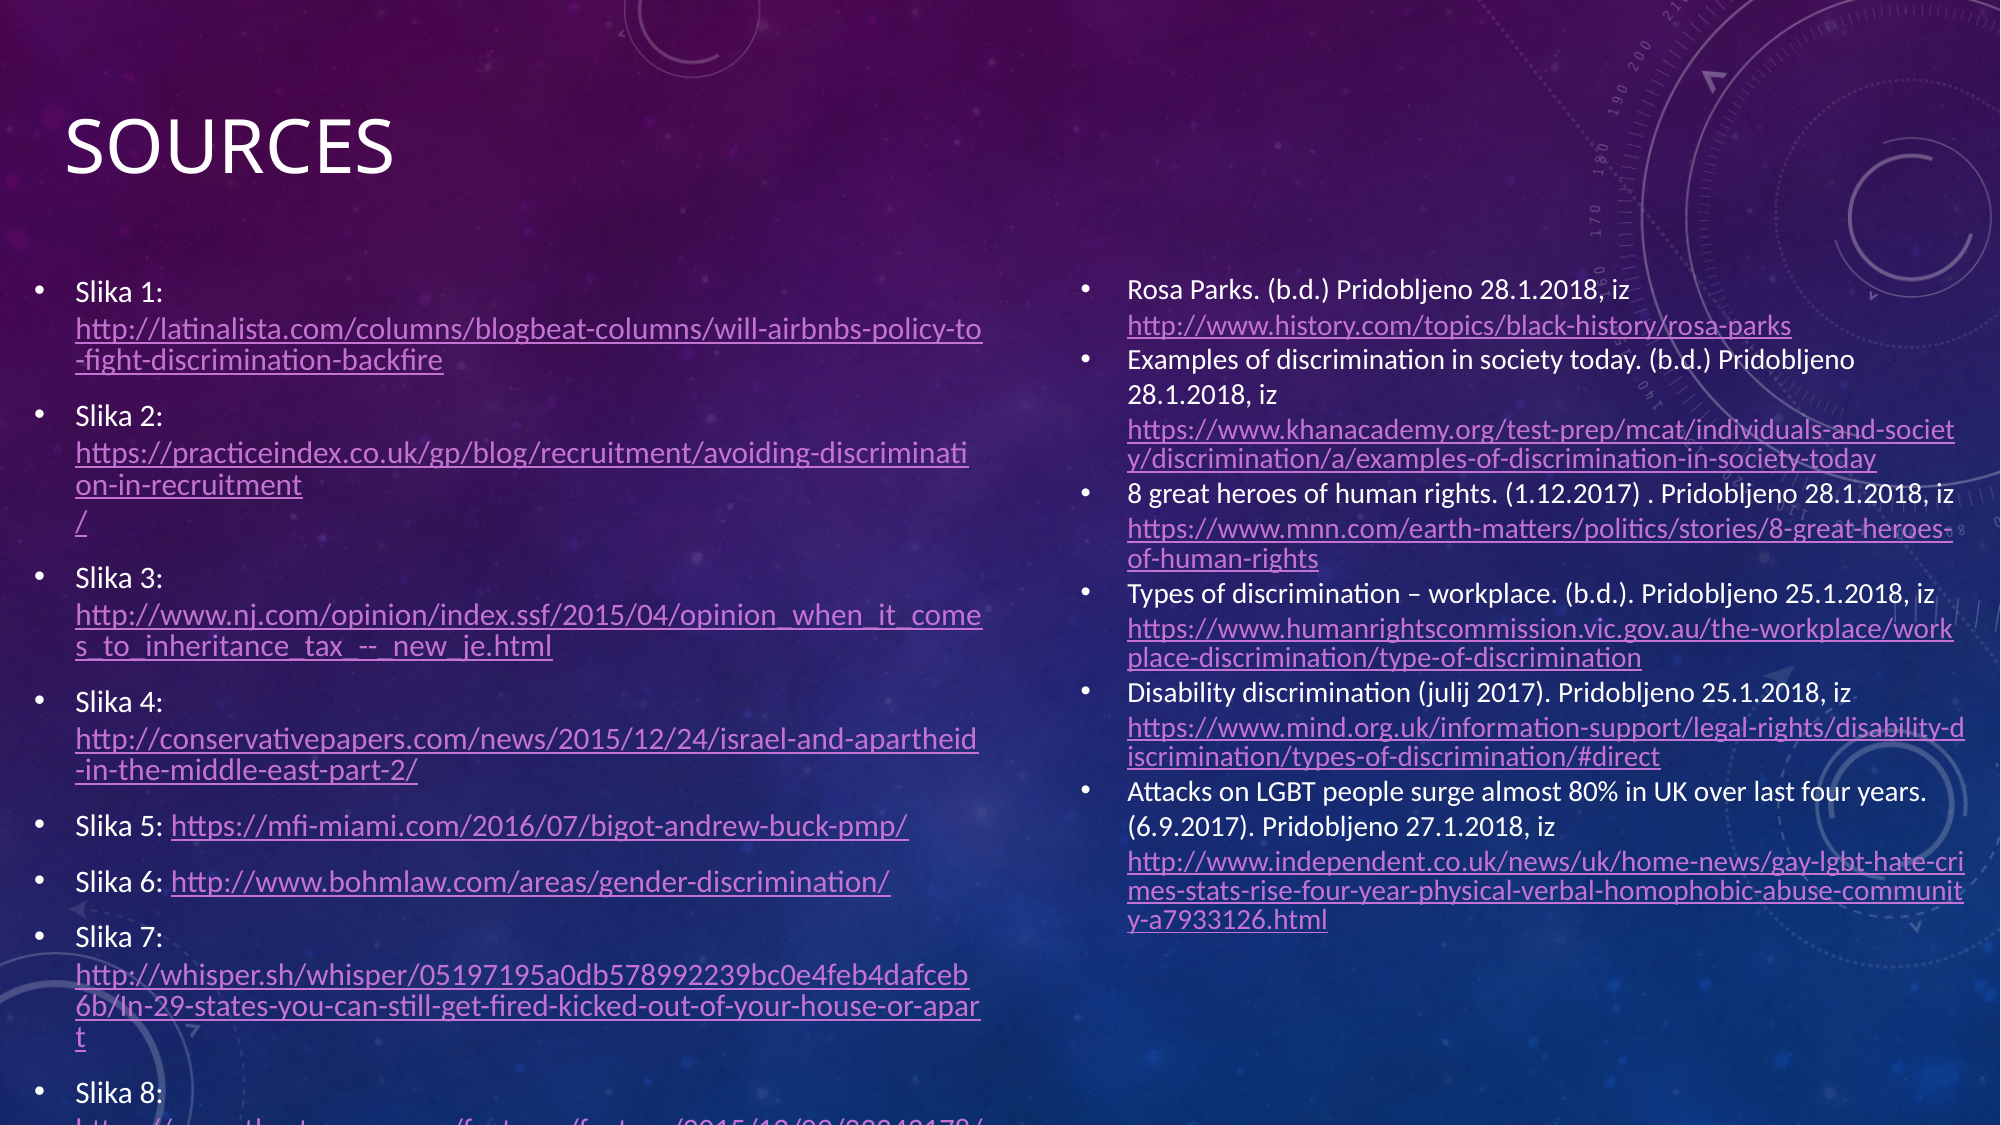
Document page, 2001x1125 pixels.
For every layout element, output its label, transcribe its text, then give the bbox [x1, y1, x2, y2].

picture [0, 0, 2001, 1125]
list Slika 1: http://latinalista.com/columns/blogbeat-columns/will-airbnbs-policy-to-fight-discrimination-backfire Slika 2: https://practiceindex.co.uk/gp/blog/recruitment/avoiding-discrimination-in-recruitment/ Slika 3: http://www.nj.com/opinion/index.ssf/2015/04/opinion_when_it_comes_to_inheritance_tax_--_new_je.html Slika 4: http://conservativepapers.com/news/2015/12/24/israel-and-apartheid-in-the-middle-east-part-2/ Slika 5: https://mfi-miami.com/2016/07/bigot-andrew-buck-pmp/ Slika 6: http://www.bohmlaw.com/areas/gender-discrimination/ Slika 7: http://whisper.sh/whisper/05197195a0db578992239bc0e4feb4dafceb6b/In-29-states-you-can-still-get-fired-kicked-out-of-your-house-or-apart Slika 8: https://www.thestranger.com/features/feature/2015/12/09/23243178/when-a-mass-killer-is-a-white-christian-hes-a-lone-lunatic-but-when-hes-muslim-he-represents-all-muslims Slika 9: https://en.wikipedia.org/wiki/Rosa_Parks Slika 10: https://backthelight.wordpress.com/2014/01/16/stop-discrimination/ [19, 263, 1000, 1125]
text_box Rosa Parks. (b.d.) Pridobljeno 28.1.2018, iz http://www.history.com/topics/black-history/rosa-parks Examples of discrimination in society today. (b.d.) Pridobljeno 28.1.2018, iz https://www.khanacademy.org/test-prep/mcat/individuals-and-society/discrimination/a/examples-of-discrimination-in-society-today 8 great heroes of human rights. (1.12.2017) . Pridobljeno 28.1.2018, iz https://www.mnn.com/earth-matters/politics/stories/8-great-heroes-of-human-rights Types of discrimination – workplace. (b.d.). Pridobljeno 25.1.2018, iz https://www.humanrightscommission.vic.gov.au/the-workplace/workplace-discrimination/type-of-discrimination Disability discrimination (julij 2017). Pridobljeno 25.1.2018, iz https://www.mind.org.uk/information-support/legal-rights/disability-discrimination/types-of-discrimination/#direct Attacks on LGBT people surge almost 80% in UK over last four years. (6.9.2017). Pridobljeno 27.1.2018, iz http://www.independent.co.uk/news/uk/home-news/gay-lgbt-hate-crimes-stats-rise-four-year-physical-verbal-homophobic-abuse-community-a7933126.html [1065, 263, 1981, 803]
title sources [49, 24, 1712, 264]
